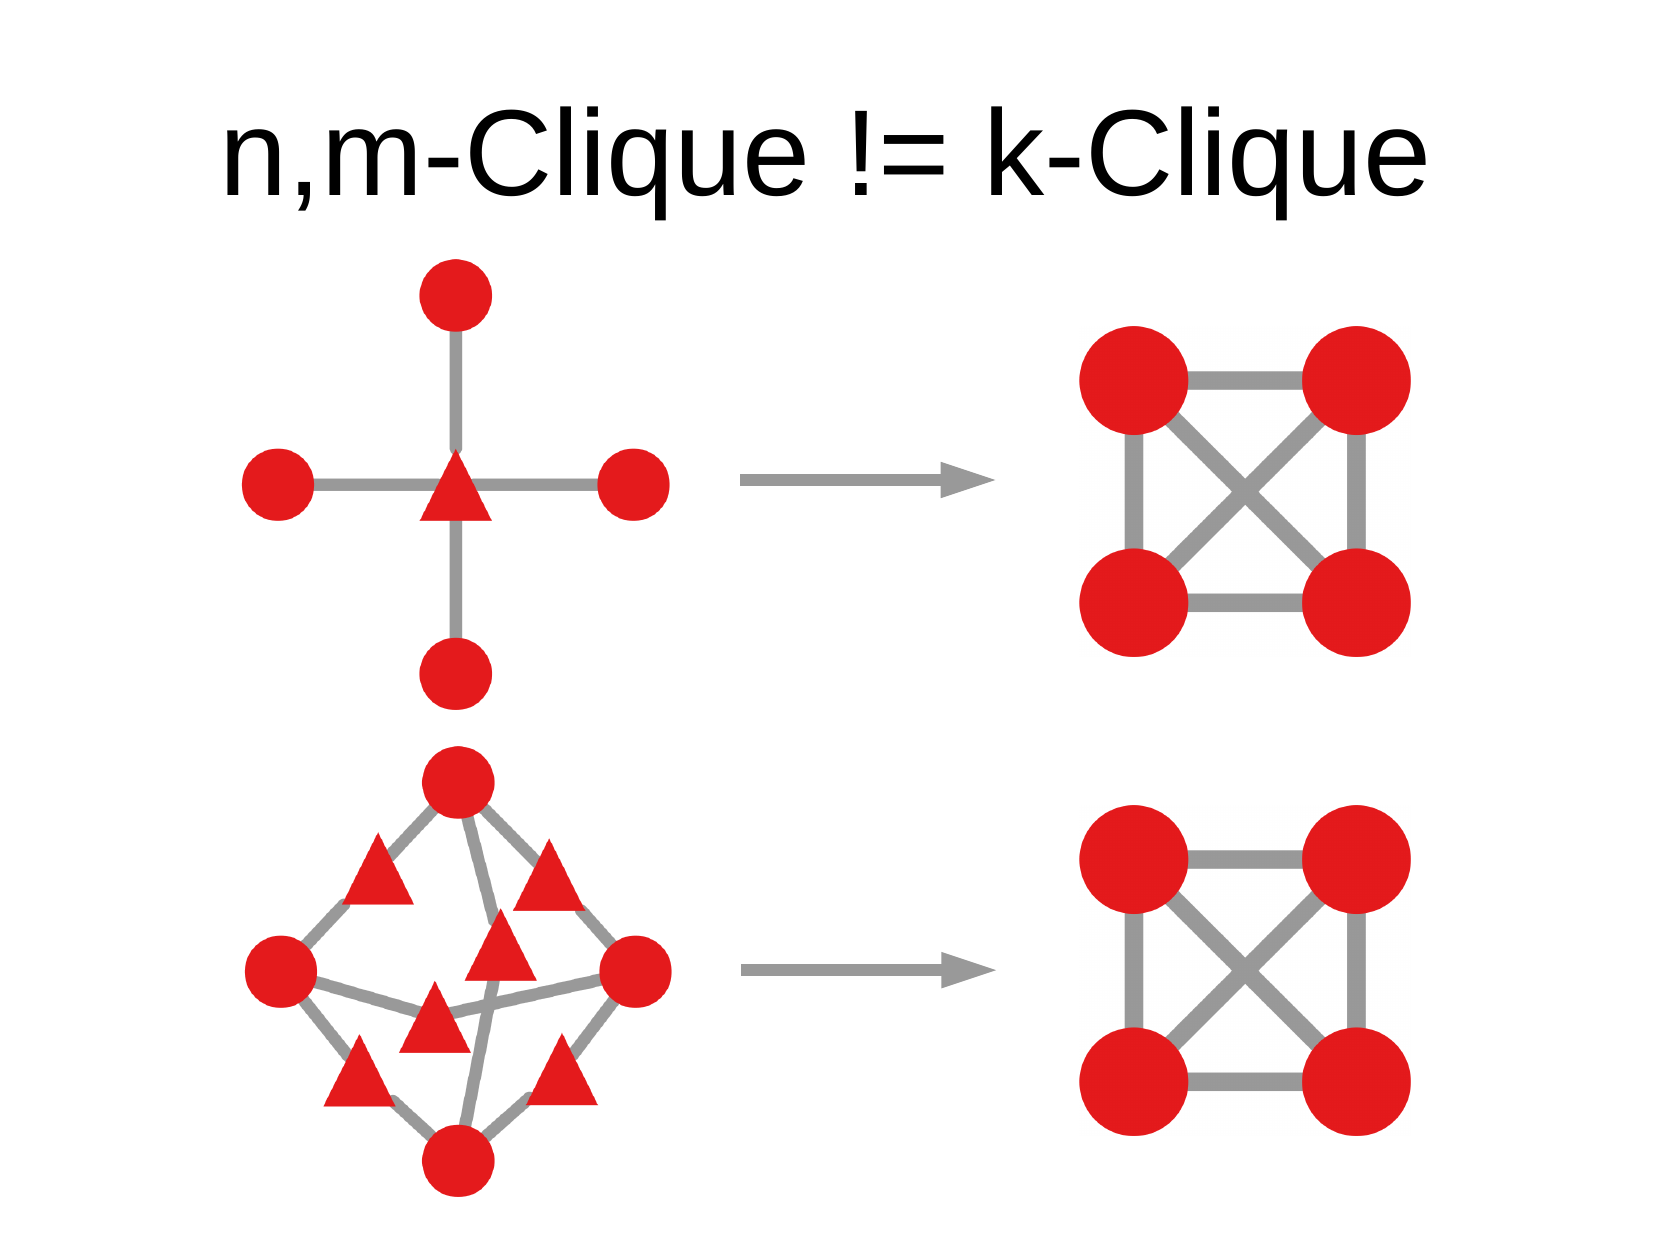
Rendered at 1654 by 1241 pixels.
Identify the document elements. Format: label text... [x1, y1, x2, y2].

picture [1079, 805, 1411, 1136]
picture [241, 259, 670, 710]
title n,m-Clique != k-Clique [82, 49, 1571, 257]
picture [244, 746, 672, 1197]
picture [1079, 326, 1411, 657]
